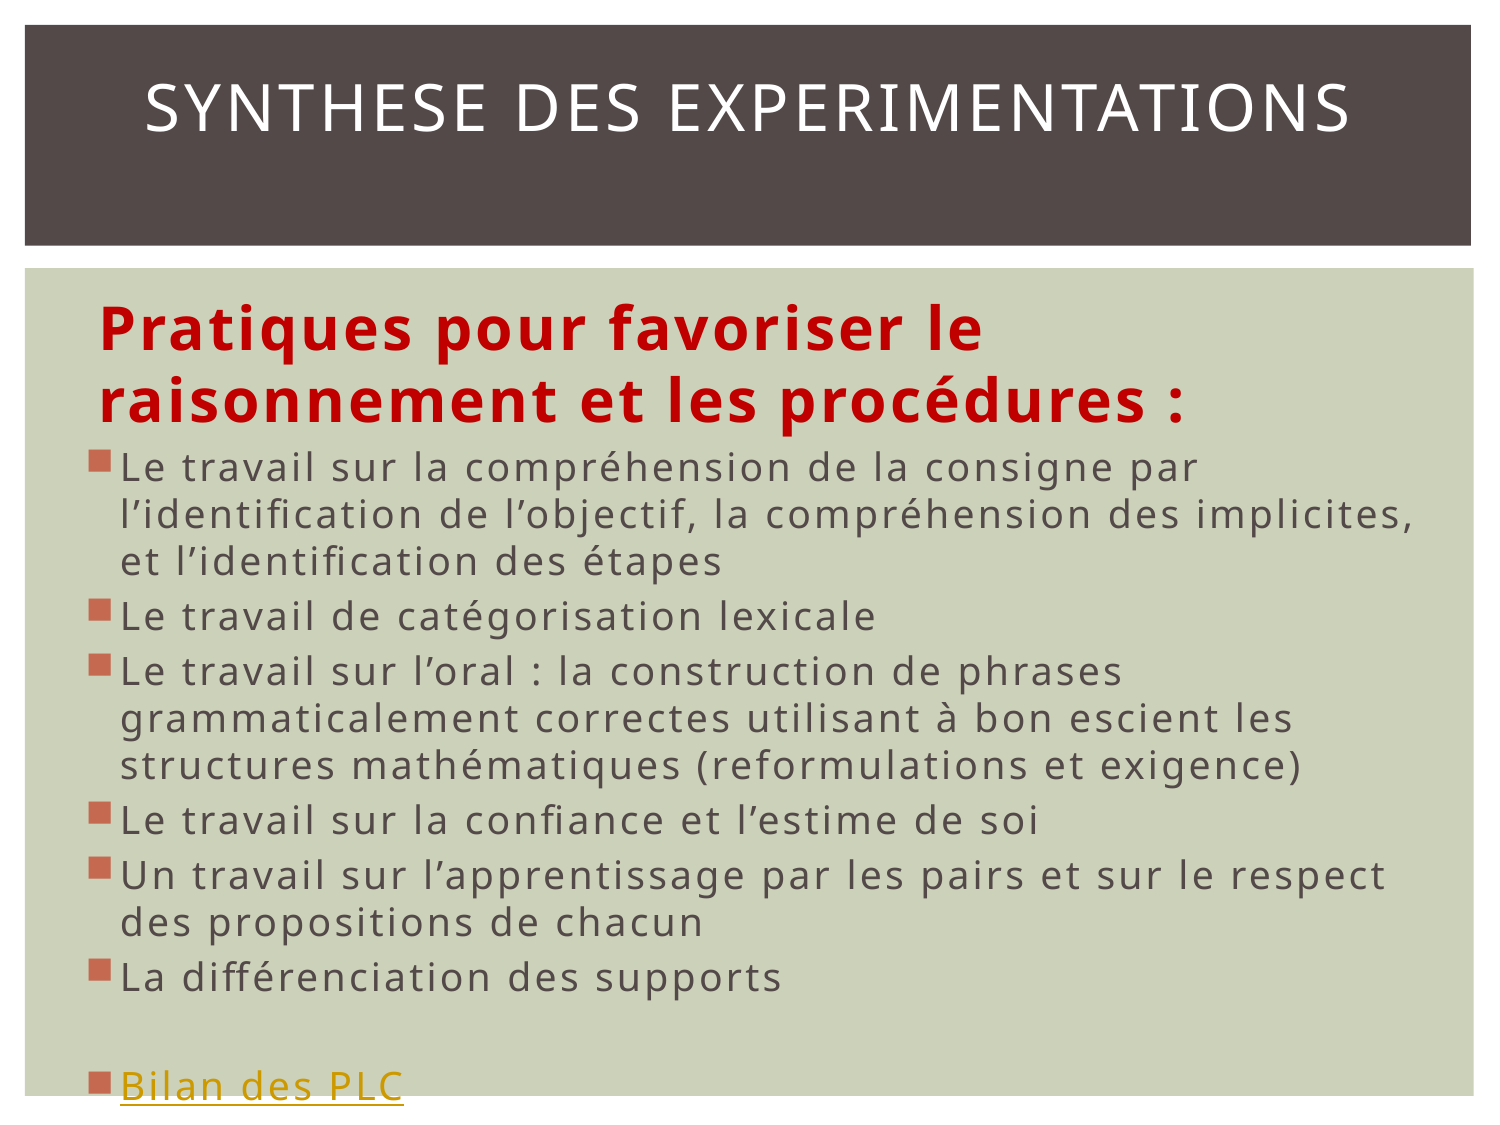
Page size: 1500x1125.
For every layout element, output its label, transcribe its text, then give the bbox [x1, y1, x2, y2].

title SYNTHESE DES EXPERIMENTATIONS [62, 58, 1438, 232]
list Pratiques pour favoriser le raisonnement et les procédures : Le travail sur la compréhension de la consigne par l’identification de l’objectif, la compréhension des implicites, et l’identification des étapes Le travail de catégorisation lexicale Le travail sur l’oral : la construction de phrases grammaticalement correctes utilisant à bon escient les structures mathématiques (reformulations et exigence) Le travail sur la confiance et l’estime de soi Un travail sur l’apprentissage par les pairs et sur le respect des propositions de chacun La différenciation des supports Bilan des PLC [62, 281, 1442, 1125]
